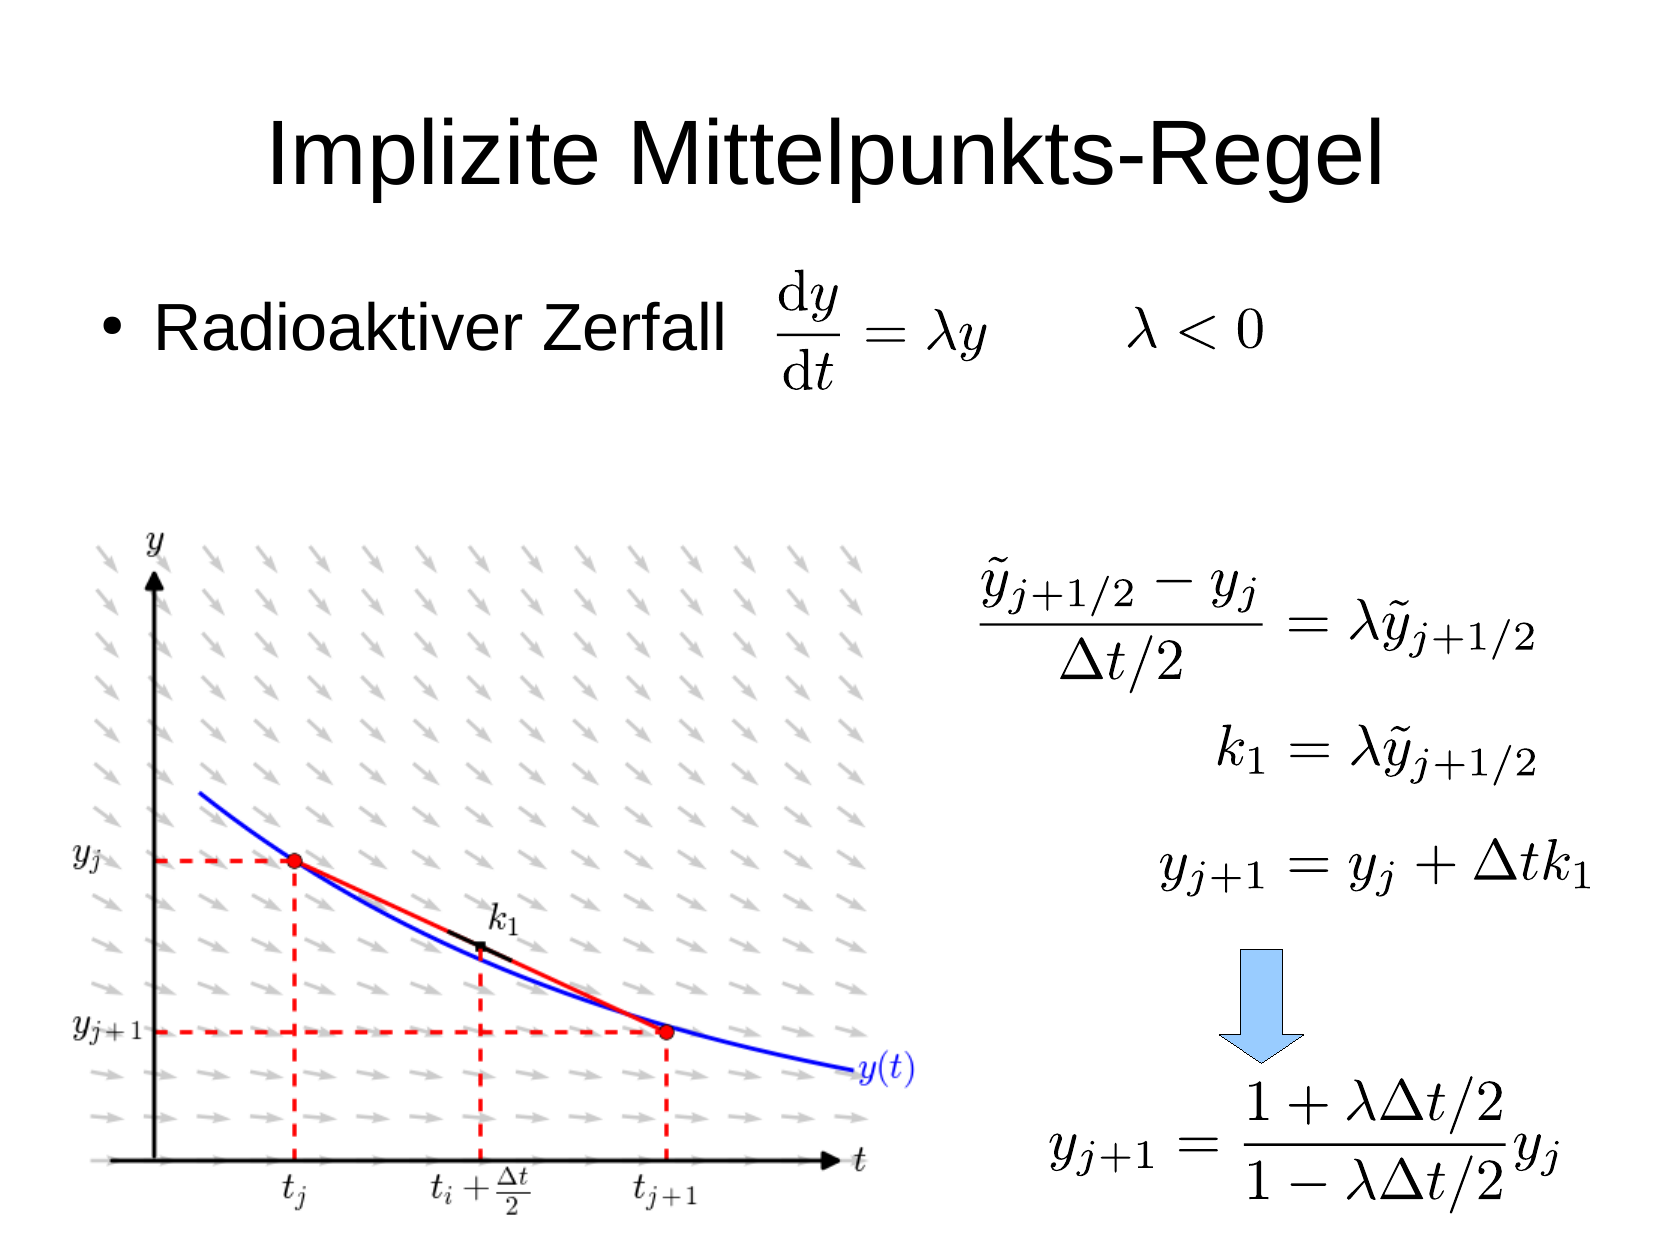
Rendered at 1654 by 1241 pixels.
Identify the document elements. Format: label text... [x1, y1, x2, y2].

text_box [1124, 306, 1265, 350]
list Radioaktiver Zerfall [82, 290, 1571, 1094]
text_box [776, 269, 989, 390]
title Implizite Mittelpunkts-Regel [82, 49, 1571, 257]
picture [0, 485, 960, 1236]
text_box [1219, 949, 1304, 1064]
text_box [979, 556, 1537, 694]
text_box [1047, 1076, 1563, 1214]
text_box [1158, 837, 1594, 897]
text_box [1214, 724, 1538, 786]
